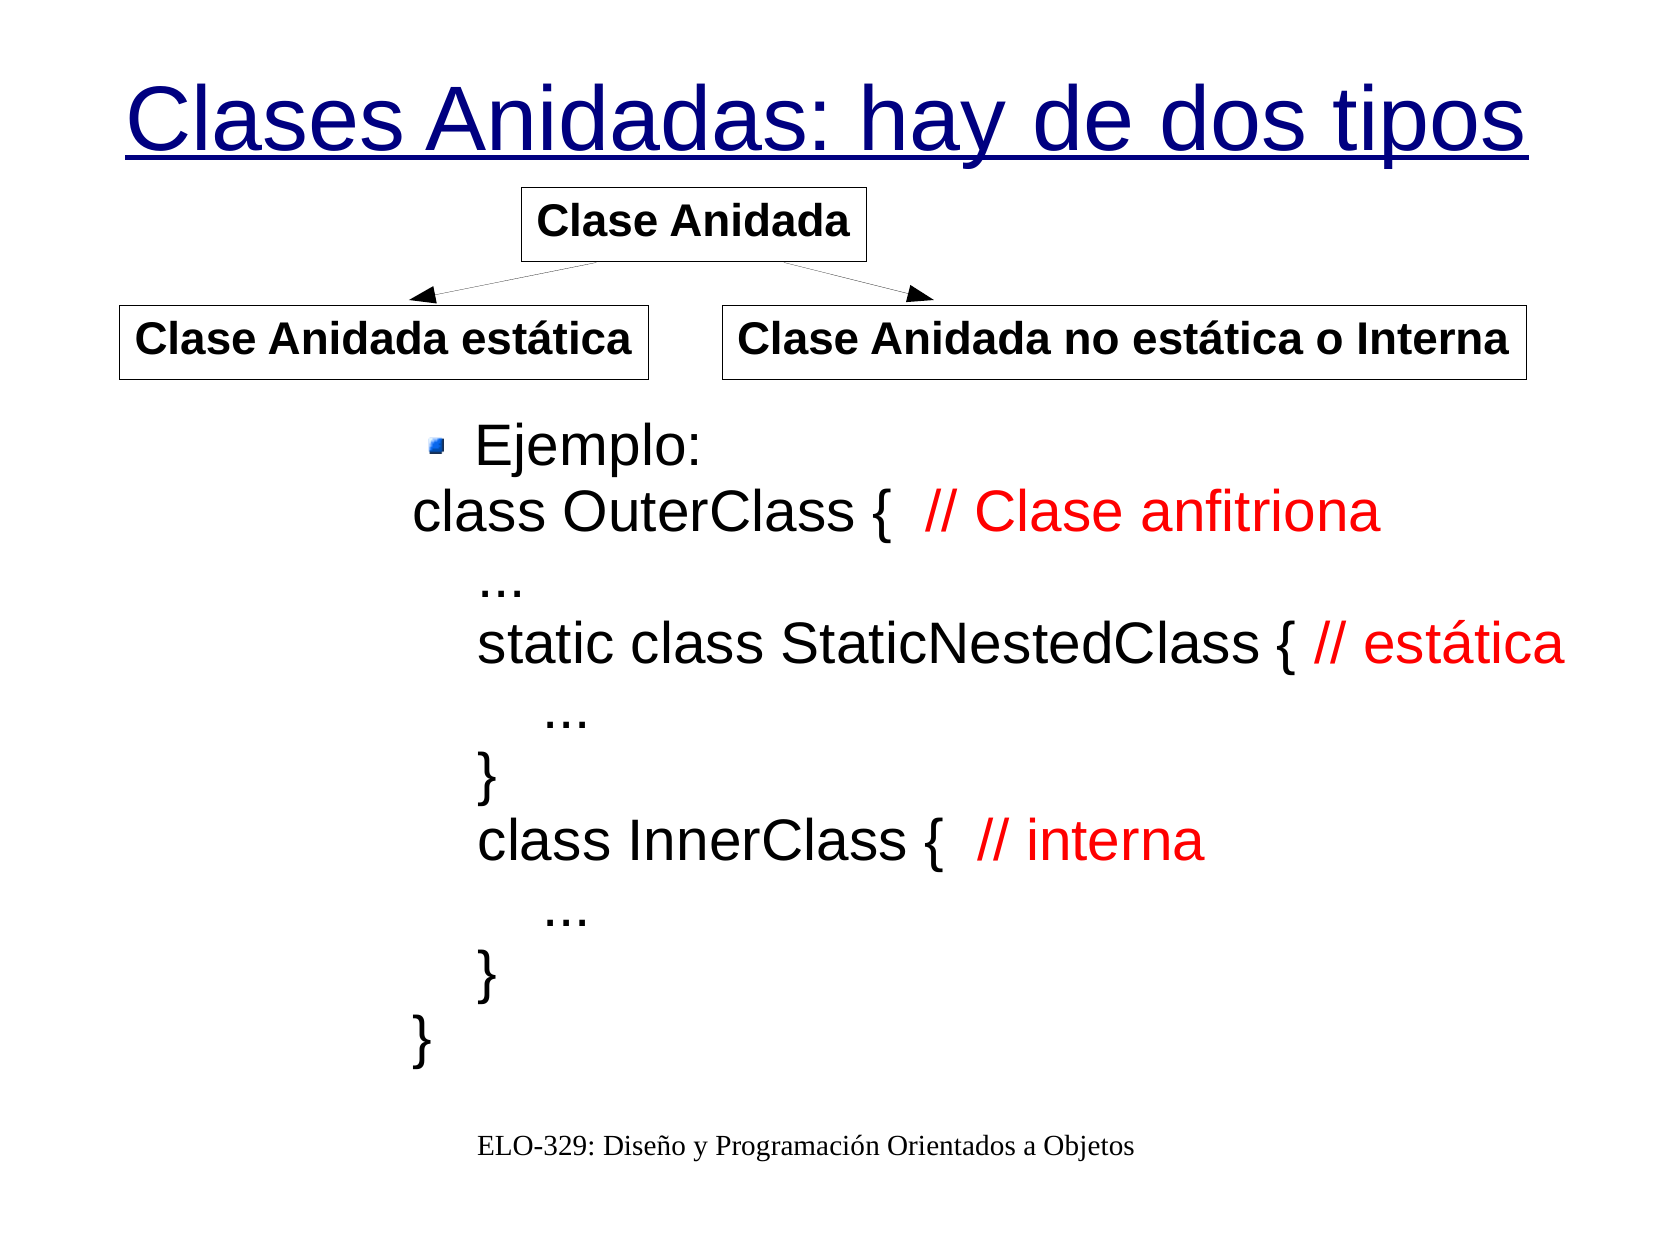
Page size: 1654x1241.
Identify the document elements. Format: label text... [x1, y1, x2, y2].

list Ejemplo: class OuterClass { // Clase anfitriona ... static class StaticNestedClass { // estática ... } class InnerClass { // interna ... } } [412, 412, 1571, 1084]
title Clases Anidadas: hay de dos tipos [82, 49, 1571, 188]
text_box Clase Anidada estática [119, 305, 649, 380]
text_box Clase Anidada no estática o Interna [722, 305, 1527, 380]
text_box Clase Anidada [521, 187, 867, 262]
